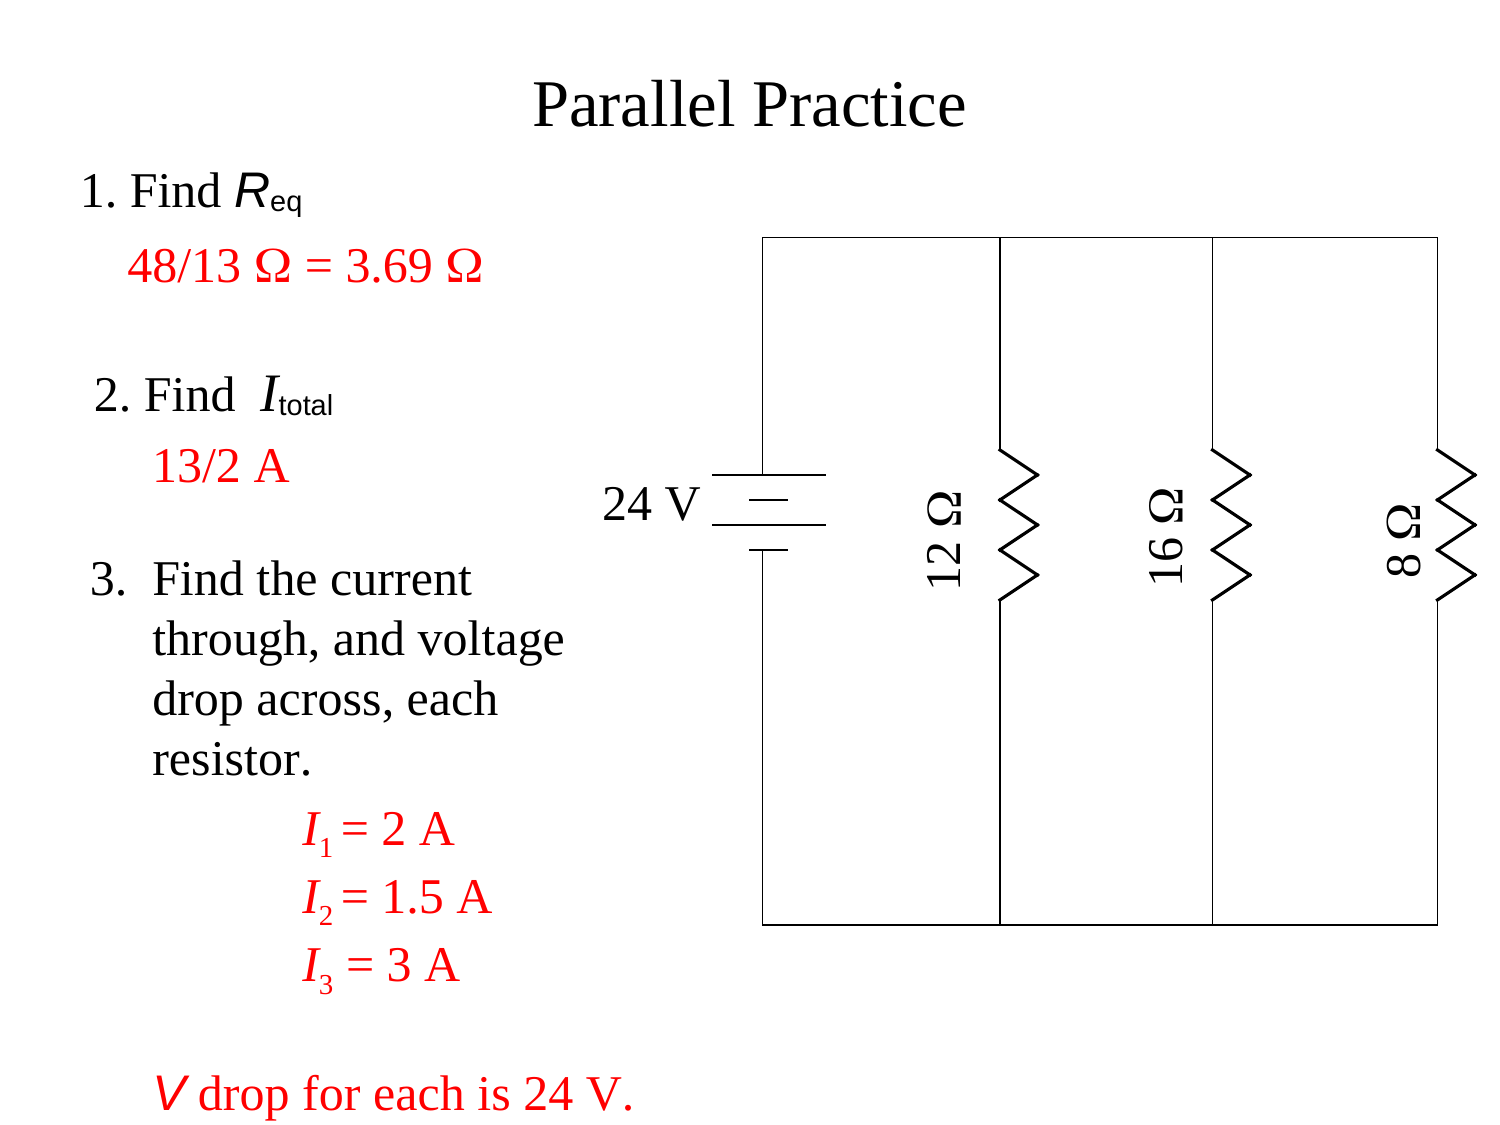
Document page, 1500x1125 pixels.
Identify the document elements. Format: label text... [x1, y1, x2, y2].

title Parallel Practice [112, 37, 1388, 163]
text_box 3. Find the current through, and voltage drop across, each resistor. [74, 537, 638, 793]
text_box 8  [1362, 487, 1438, 594]
text_box 16  [1124, 471, 1201, 603]
text_box 2. Find Itotal [79, 349, 349, 431]
text_box I1 = 2 A I2 = 1.5 A I3 = 3 A V drop for each is 24 V. [137, 787, 676, 1125]
text_box 1. Find Req [65, 149, 318, 226]
text_box 12  [903, 475, 979, 606]
text_box 24 V [587, 462, 726, 538]
text_box 13/2 A [137, 424, 413, 501]
text_box 48/13  = 3.69  [112, 224, 526, 301]
